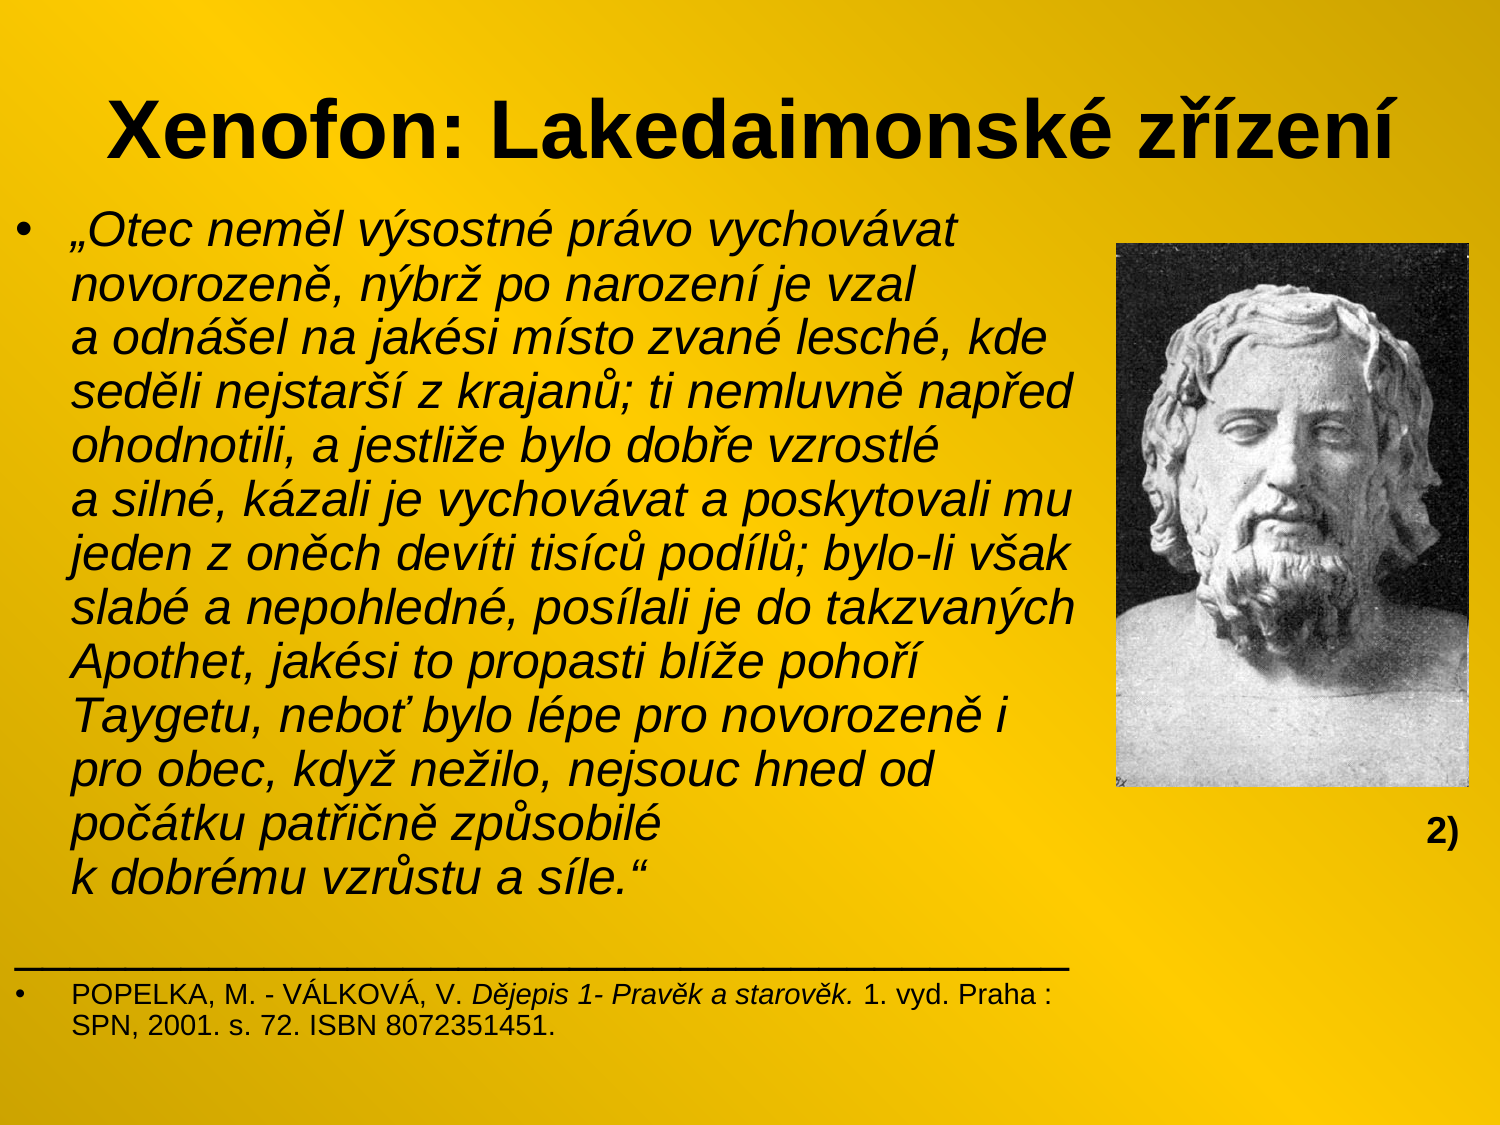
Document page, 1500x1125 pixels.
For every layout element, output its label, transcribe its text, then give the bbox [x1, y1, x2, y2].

title Xenofon: Lakedaimonské zřízení [76, 30, 1427, 219]
text_box 2) [1411, 798, 1475, 860]
picture [1116, 243, 1469, 787]
list „Otec neměl výsostné právo vychovávat novorozeně, nýbrž po narození je vzal a odnášel na jakési místo zvané lesché, kde seděli nejstarší z krajanů; ti nemluvně napřed ohodnotili, a jestliže bylo dobře vzrostlé a silné, kázali je vychovávat a poskytovali mu jeden z oněch devíti tisíců podílů; bylo-li však slabé a nepohledné, posílali je do takzvaných Apothet, jakési to propasti blíže pohoří Taygetu, neboť bylo lépe pro novorozeně i pro obec, když nežilo, nejsouc hned od počátku patřičně způsobilé k dobrému vzrůstu a síle.“ ______________________________________ POPELKA, M. - VÁLKOVÁ, V. Dějepis 1- Pravěk a starověk. 1. vyd. Praha : SPN, 2001. s. 72. ISBN 8072351451. [0, 196, 1093, 1089]
